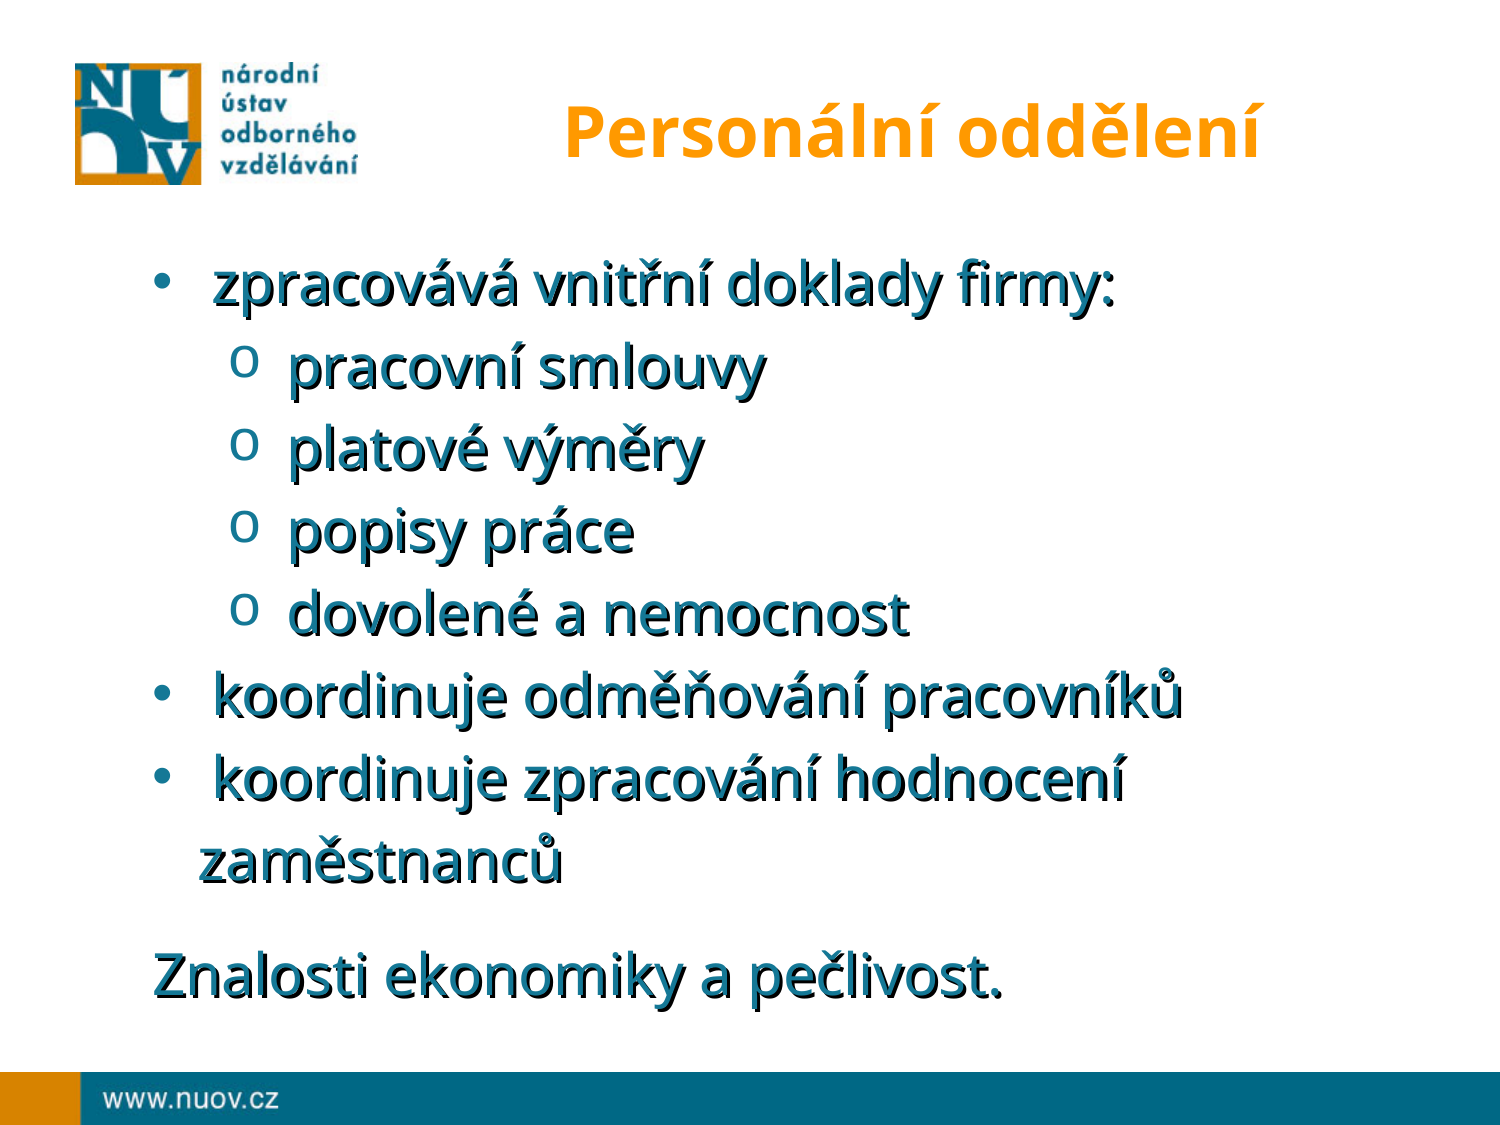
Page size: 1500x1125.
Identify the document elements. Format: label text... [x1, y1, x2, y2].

text_box [0, 1072, 1500, 1125]
text_box [75, 62, 358, 185]
text_box zpracovává vnitřní doklady firmy: pracovní smlouvy platové výměry popisy práce dovolené a nemocnost koordinuje odměňování pracovníků koordinuje zpracování hodnocení zaměstnanců Znalosti ekonomiky a pečlivost. [137, 237, 1375, 1015]
title Personální oddělení [399, 45, 1425, 213]
